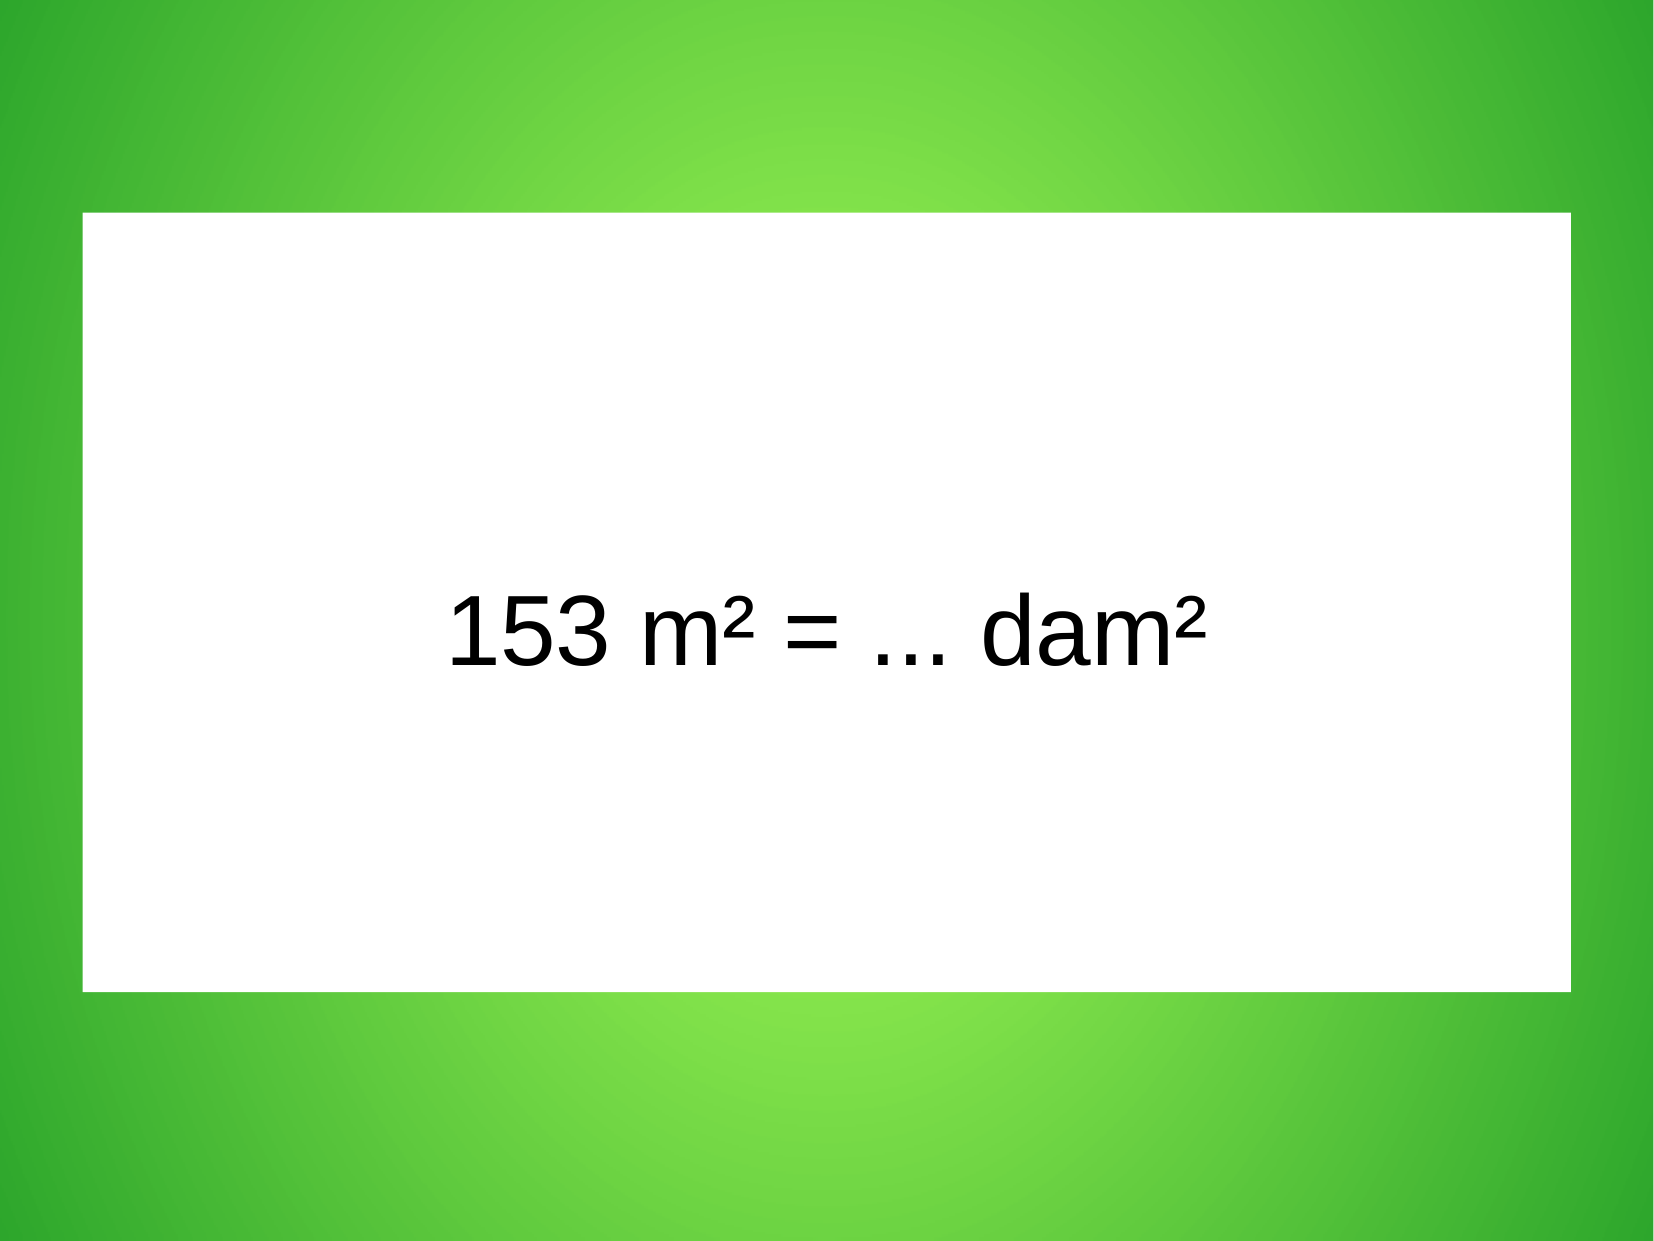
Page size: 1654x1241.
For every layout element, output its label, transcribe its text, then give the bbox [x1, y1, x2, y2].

subtitle 153 m² = ... dam² [82, 212, 1571, 993]
picture [0, 0, 1654, 1241]
